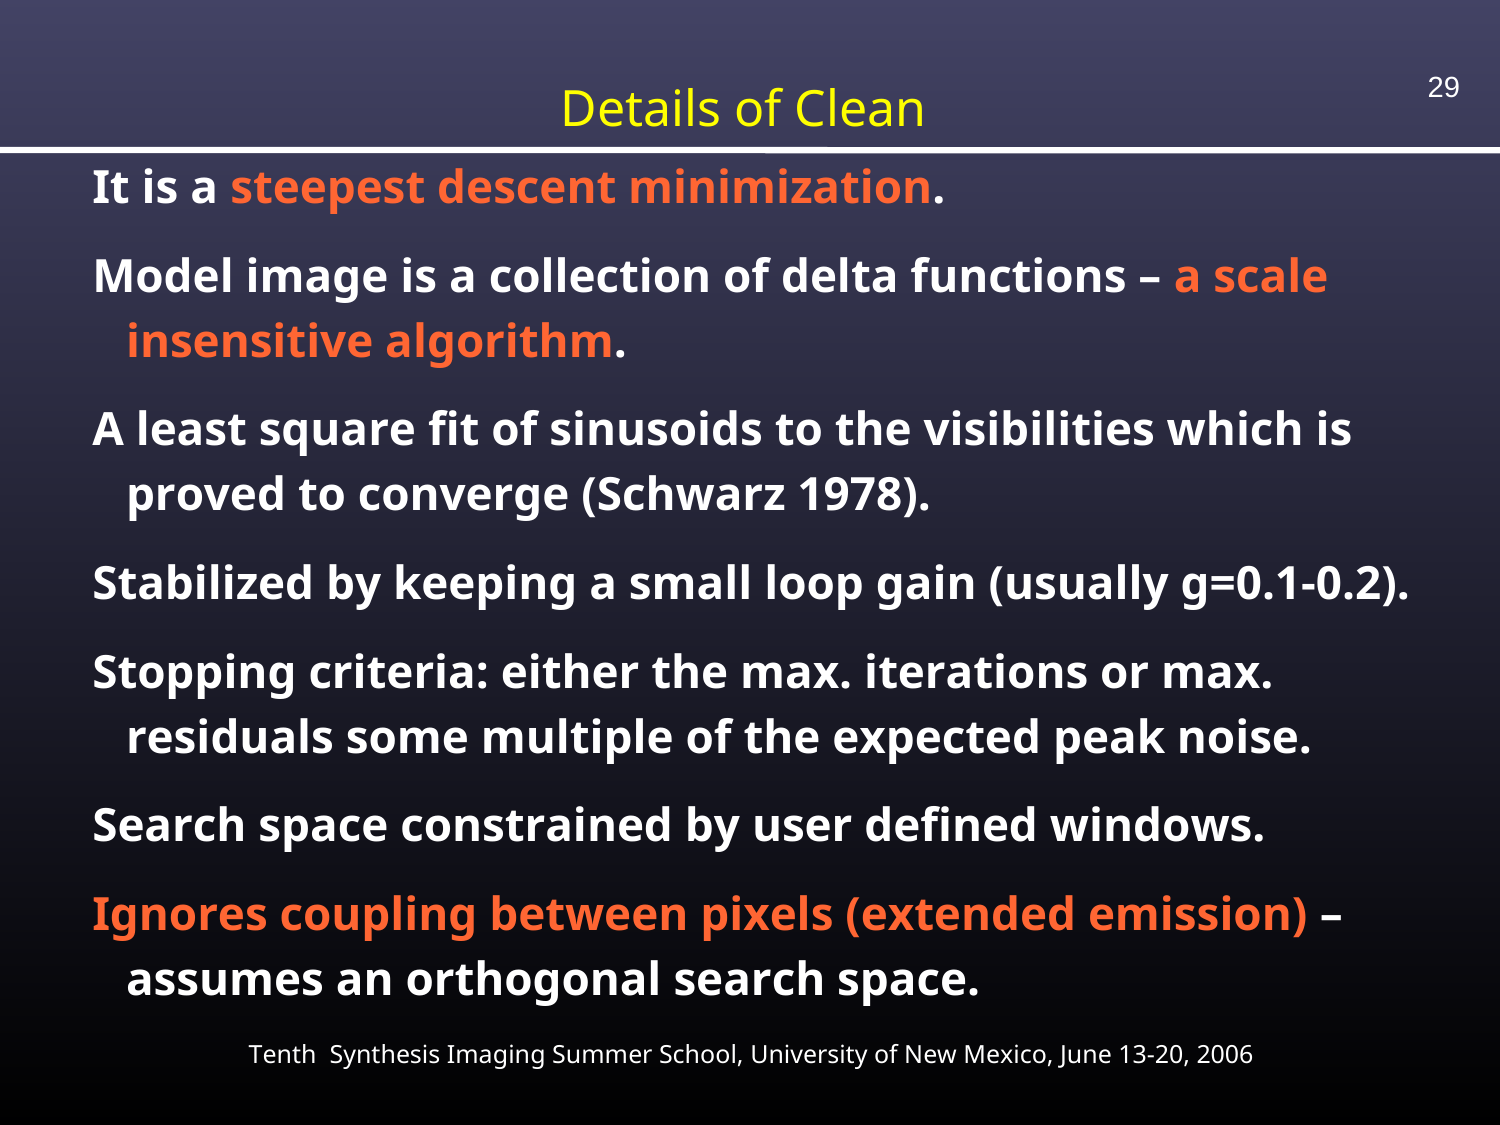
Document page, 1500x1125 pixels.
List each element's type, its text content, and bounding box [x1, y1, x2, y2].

subtitle It is a steepest descent minimization. Model image is a collection of delta functions – a scale insensitive algorithm. A least square fit of sinusoids to the visibilities which is proved to converge (Schwarz 1978). Stabilized by keeping a small loop gain (usually g=0.1-0.2). Stopping criteria: either the max. iterations or max. residuals some multiple of the expected peak noise. Search space constrained by user defined windows. Ignores coupling between pixels (extended emission) – assumes an orthogonal search space. [92, 154, 1469, 1016]
title Details of Clean [112, 62, 1375, 151]
